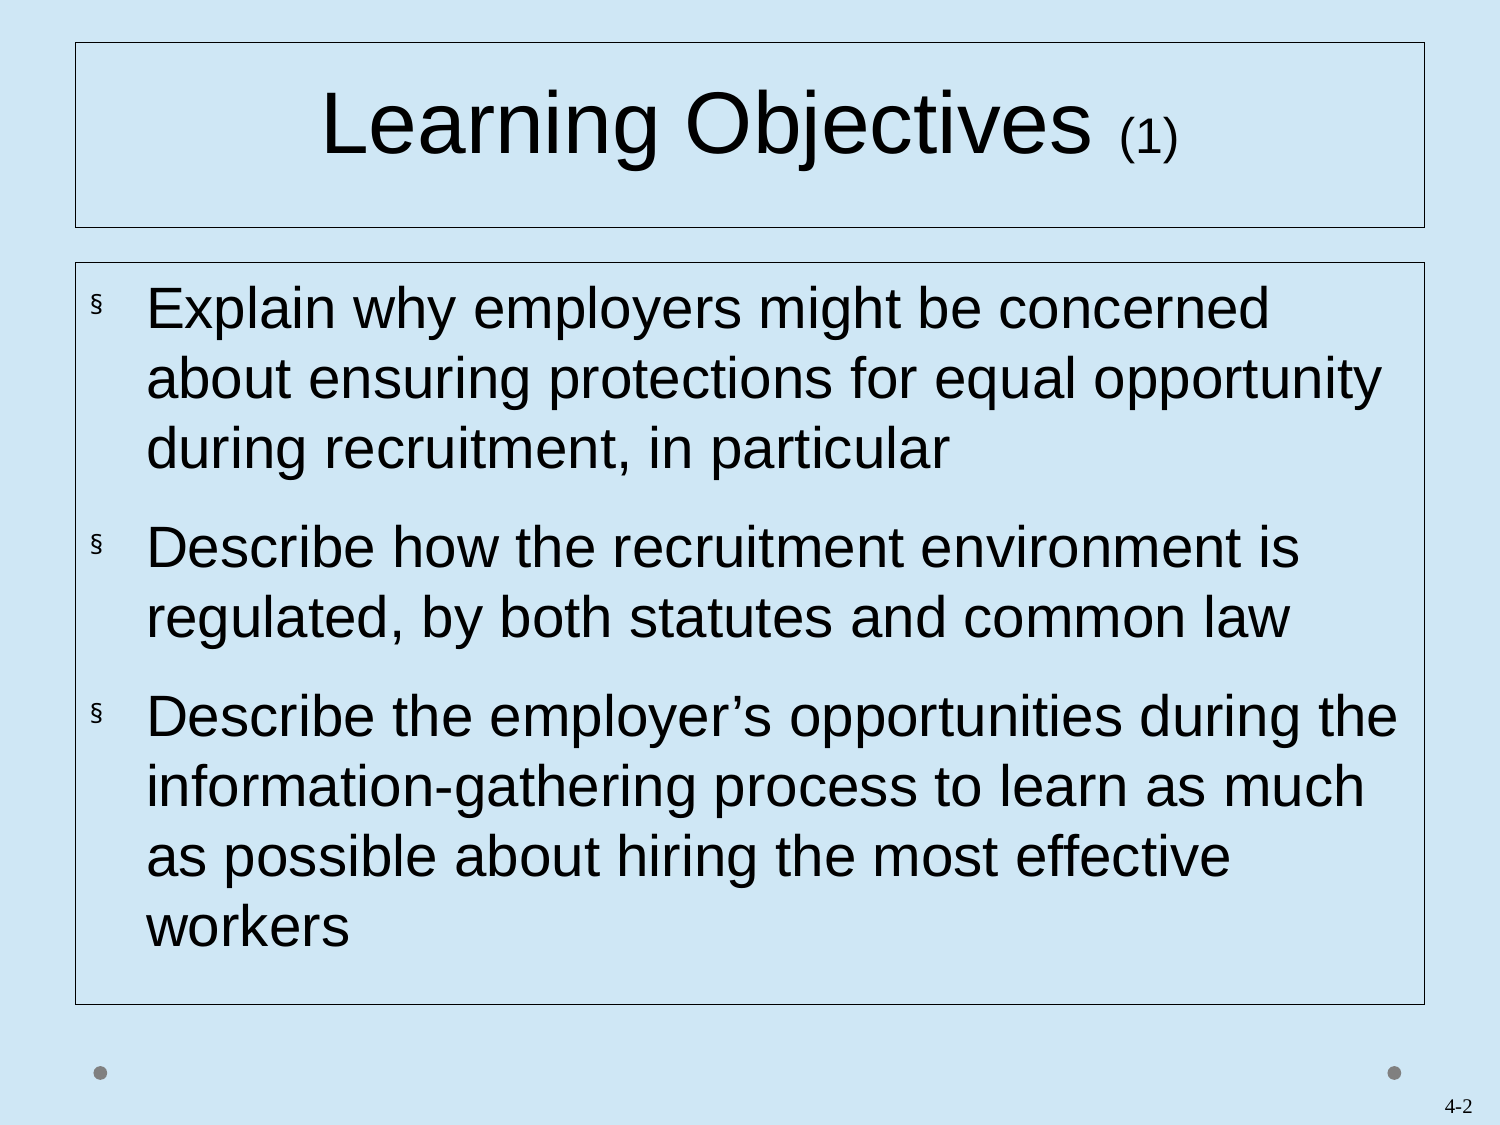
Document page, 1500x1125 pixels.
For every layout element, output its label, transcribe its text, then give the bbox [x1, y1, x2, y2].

list Explain why employers might be concerned about ensuring protections for equal opportunity during recruitment, in particular Describe how the recruitment environment is regulated, by both statutes and common law Describe the employer’s opportunities during the information-gathering process to learn as much as possible about hiring the most effective workers [75, 262, 1425, 1005]
title Learning Objectives (1) [75, 42, 1425, 228]
